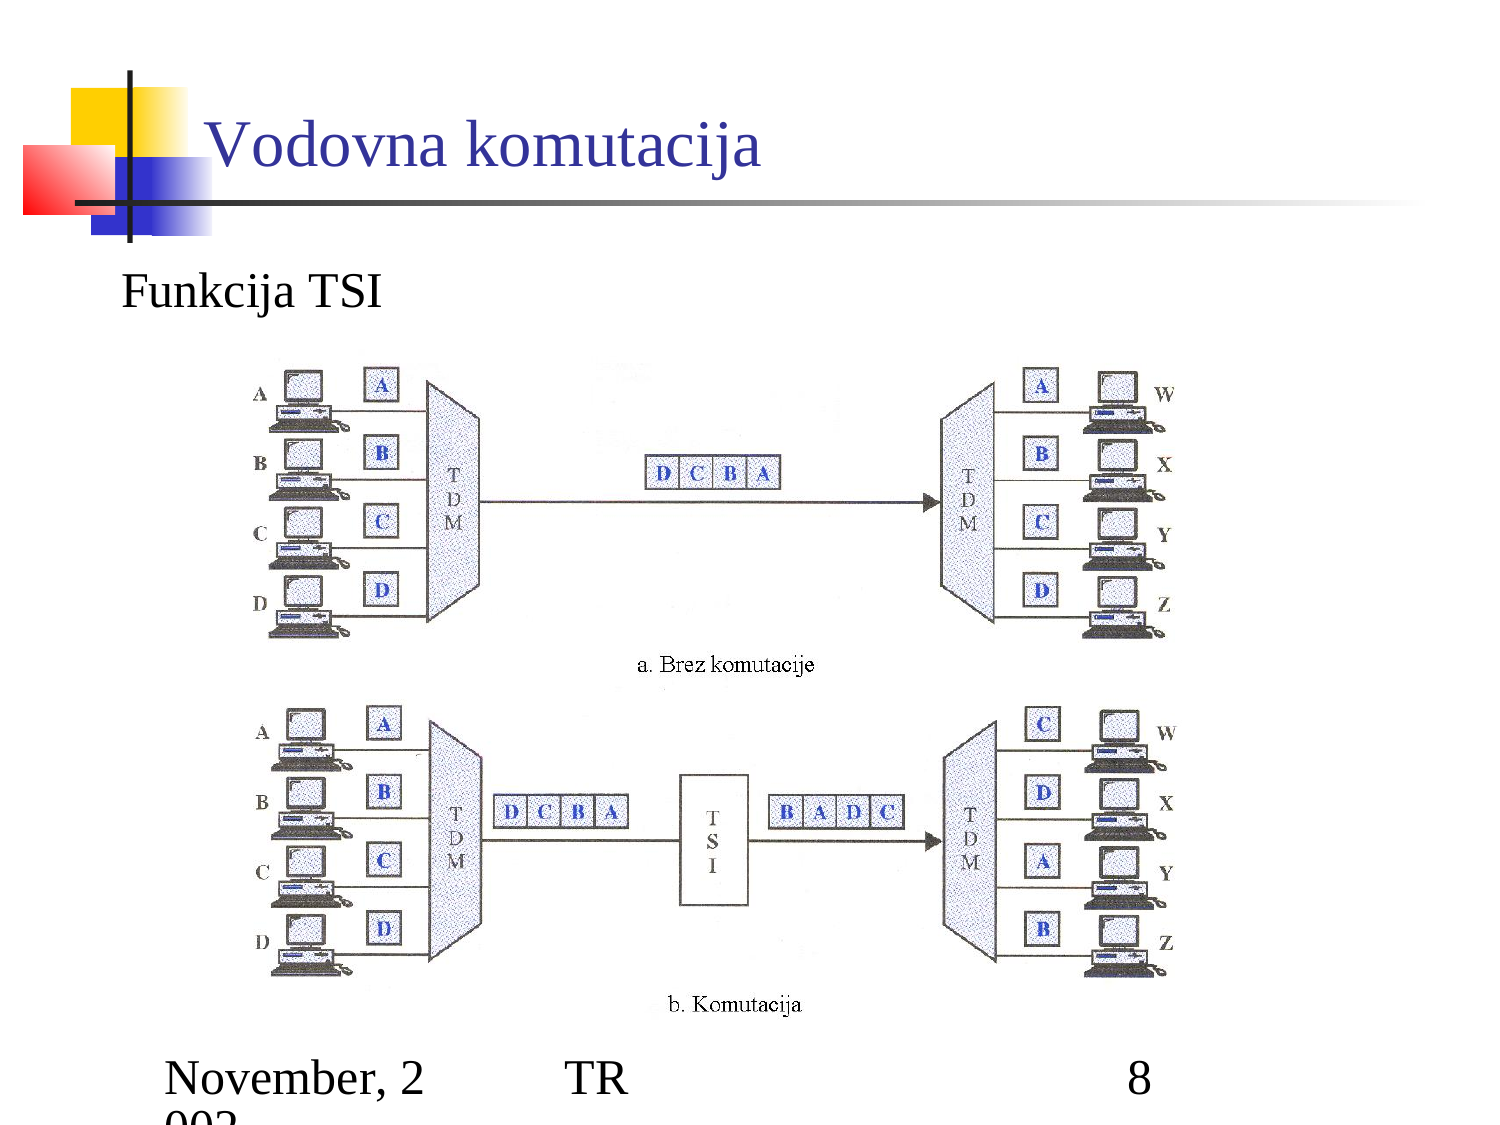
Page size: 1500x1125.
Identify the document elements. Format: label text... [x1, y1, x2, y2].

picture [225, 349, 1201, 1046]
title Vodovna komutacija [188, 92, 1468, 188]
list Funkcija TSI [50, 249, 1469, 338]
